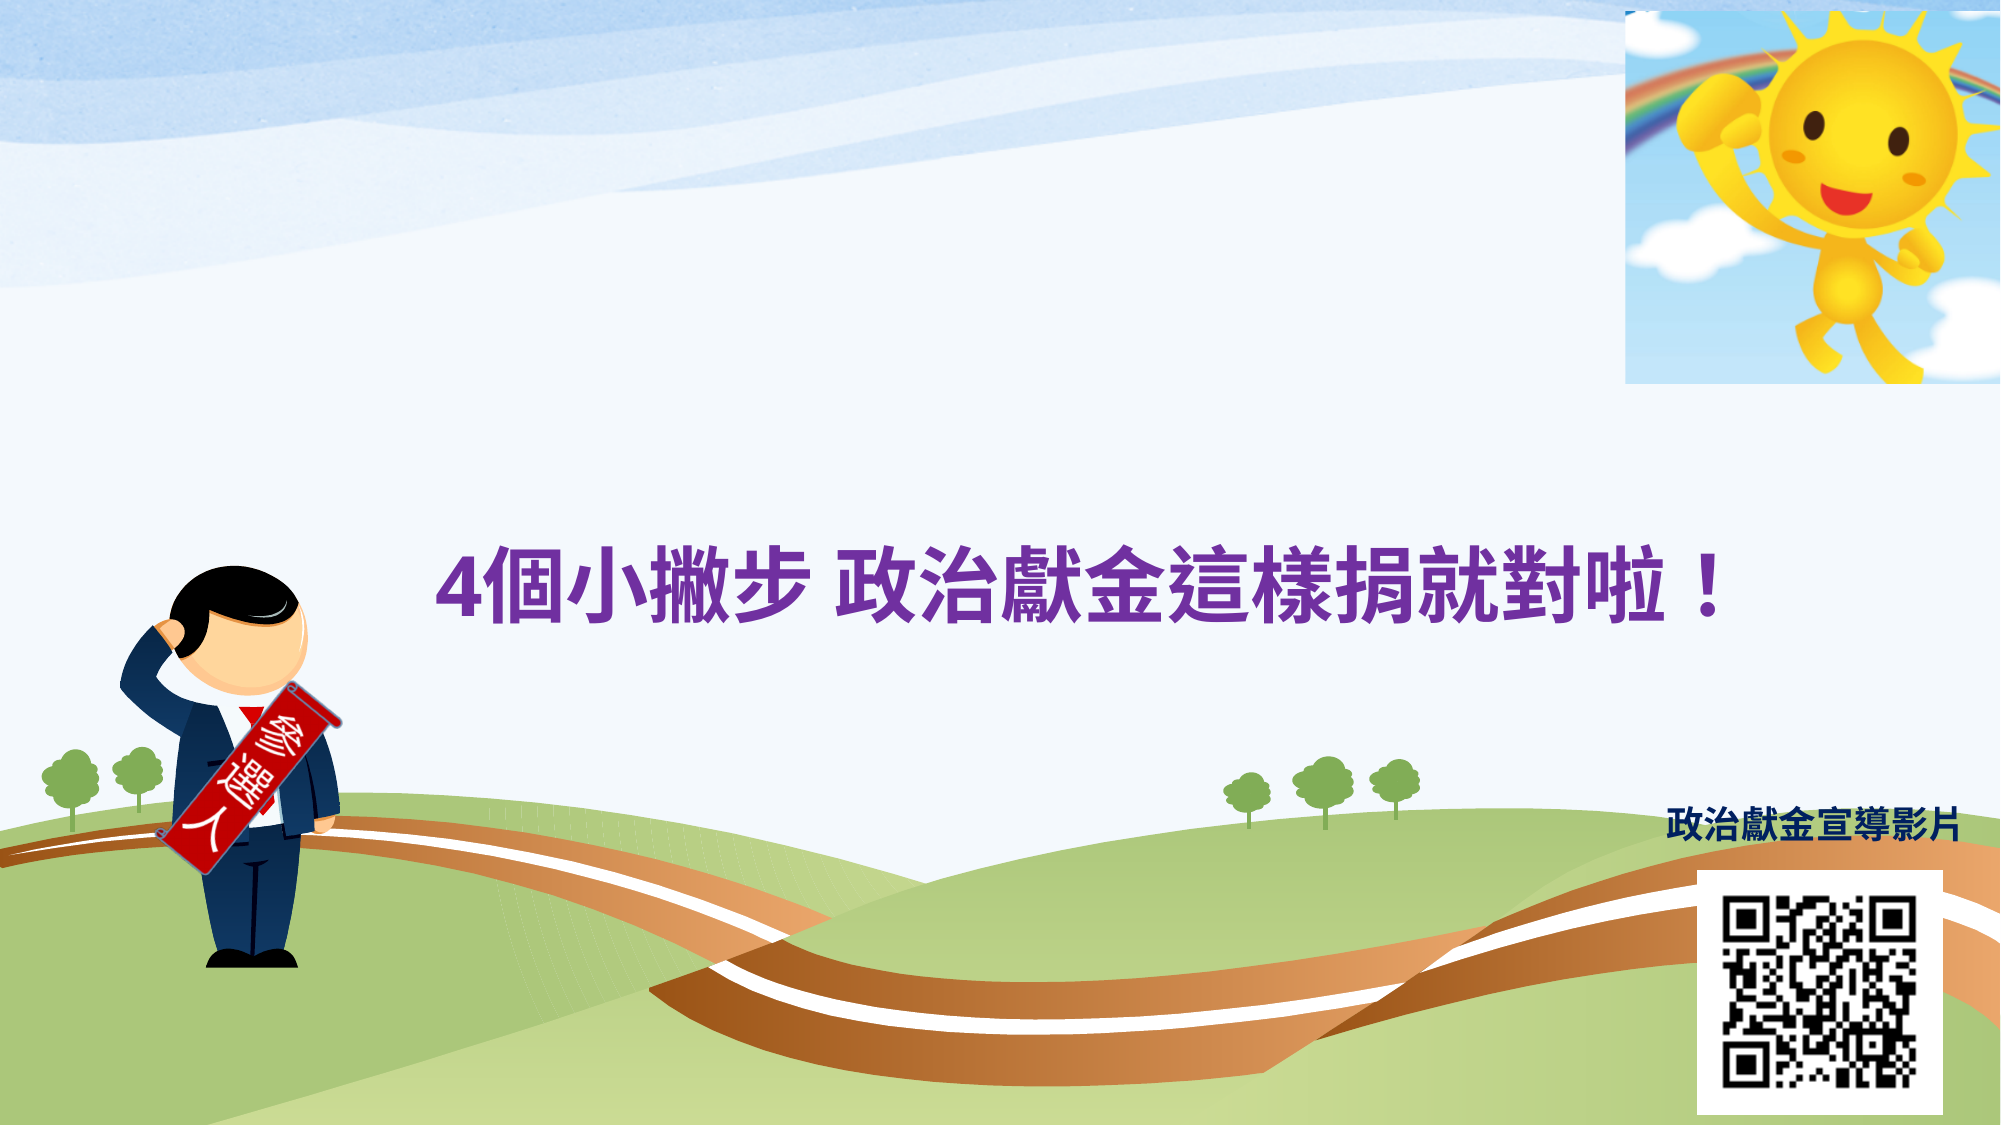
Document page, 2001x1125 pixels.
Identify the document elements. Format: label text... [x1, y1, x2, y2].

picture [1697, 870, 1943, 1115]
picture [0, 0, 2001, 1125]
text_box 政治獻金宣導影片 [1650, 793, 2000, 855]
text_box 4個小撇步 政治獻金這樣捐就對啦！ [420, 466, 1918, 642]
text_box [120, 565, 308, 720]
text_box [0, 746, 2000, 1125]
